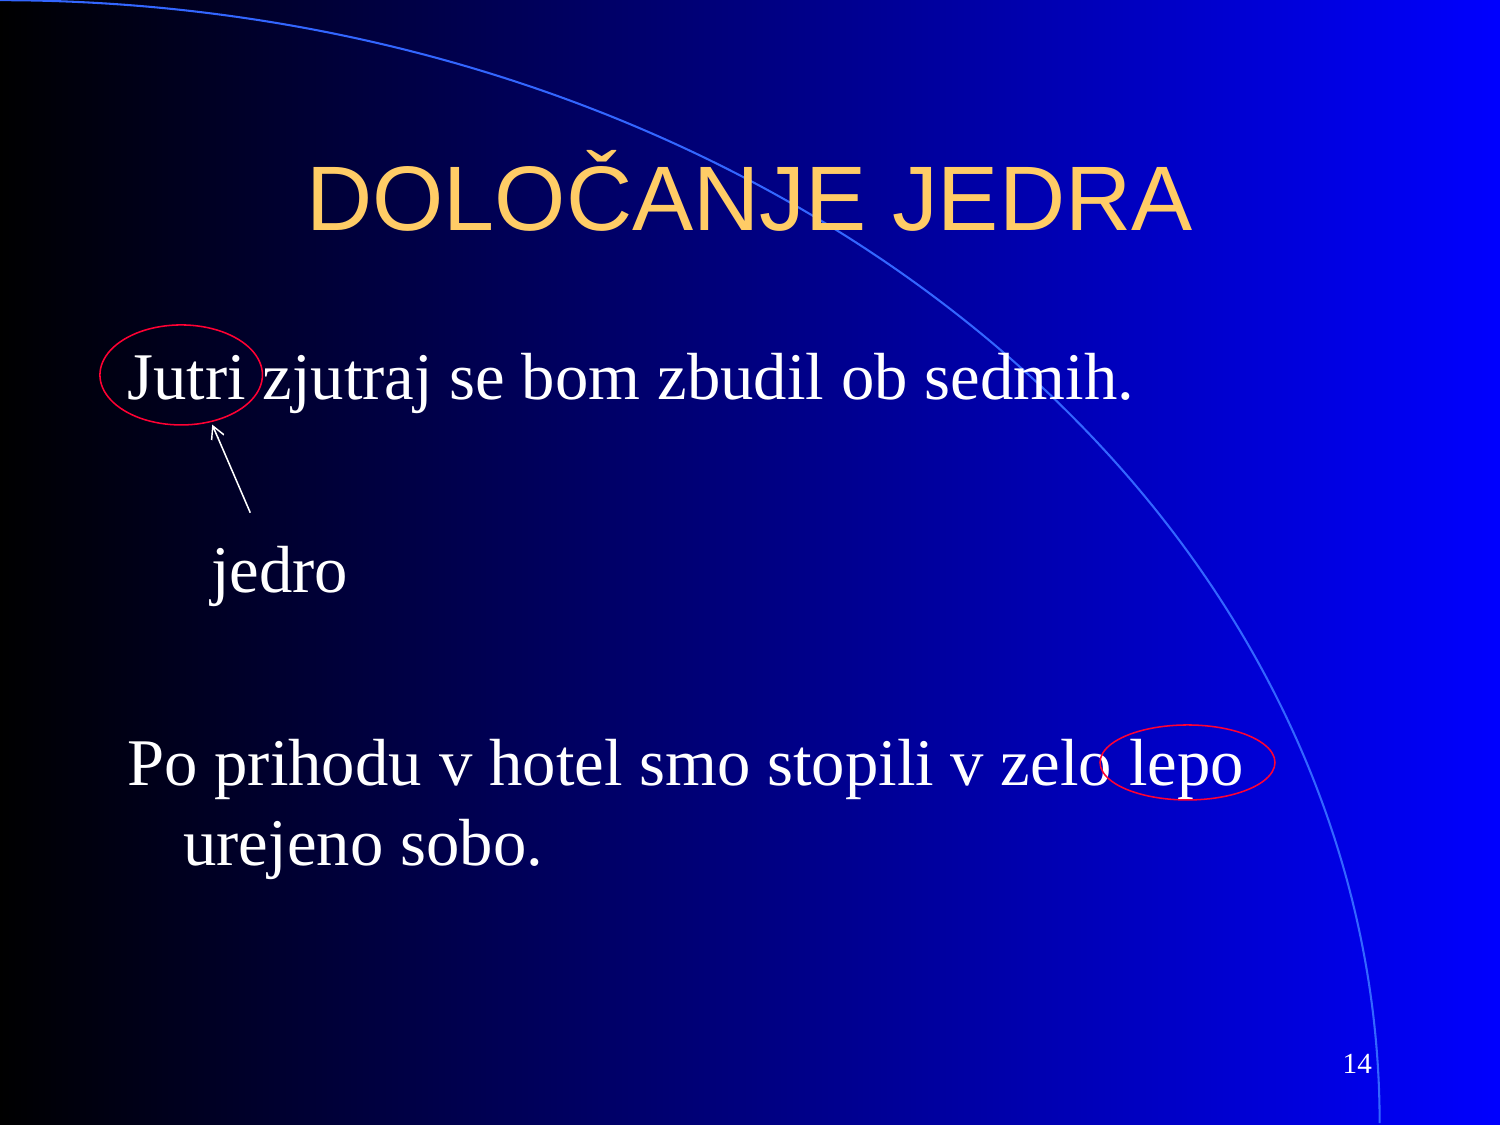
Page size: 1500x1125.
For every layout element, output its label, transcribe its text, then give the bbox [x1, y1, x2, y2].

list Jutri zjutraj se bom zbudil ob sedmih. jedro Po prihodu v hotel smo stopili v zelo lepo urejeno sobo. [112, 326, 261, 424]
list Jutri zjutraj se bom zbudil ob sedmih. jedro Po prihodu v hotel smo stopili v zelo lepo urejeno sobo. [112, 324, 1388, 979]
title DOLOČANJE JEDRA [112, 92, 1388, 296]
slide_number <number> [1074, 1024, 1388, 1100]
